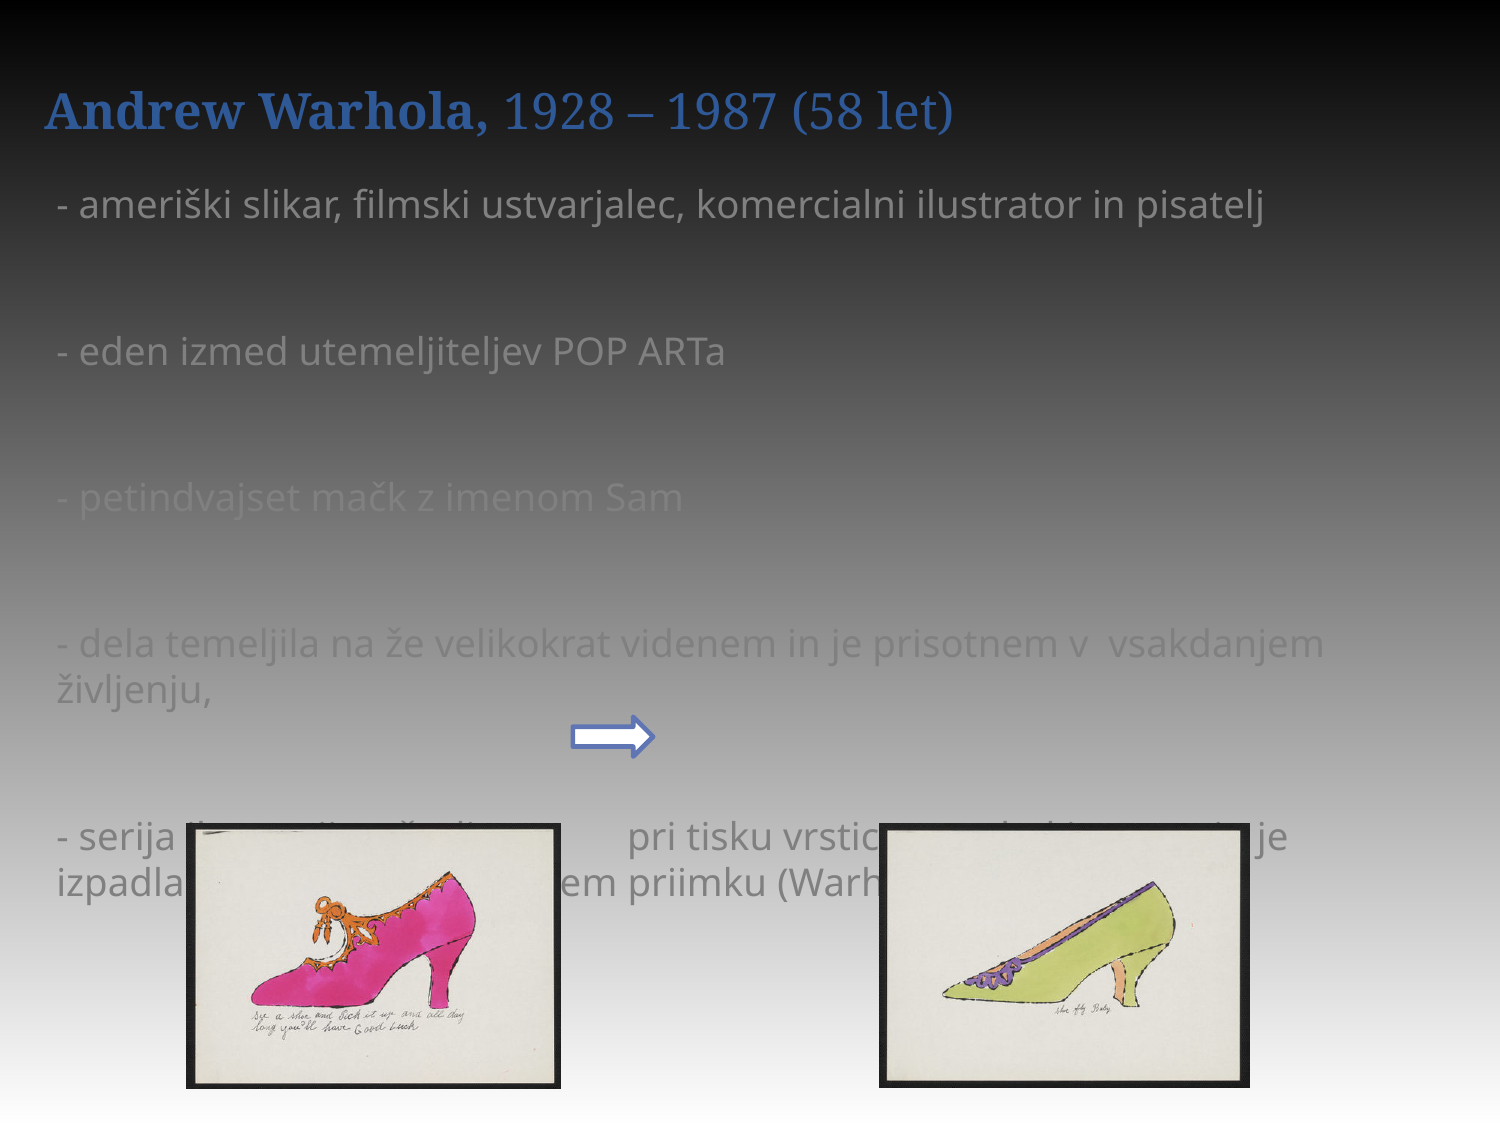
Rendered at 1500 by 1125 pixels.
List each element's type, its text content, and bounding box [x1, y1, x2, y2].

picture [879, 823, 1250, 1088]
picture [186, 823, 561, 1090]
title Andrew Warhola, 1928 – 1987 (58 let) [29, 19, 1380, 282]
text_box [572, 716, 654, 757]
list - ameriški slikar, filmski ustvarjalec, komercialni ilustrator in pisatelj - eden izmed utemeljiteljev POP ARTa - petindvajset mačk z imenom Sam - dela temeljila na že velikokrat videnem in je prisotnem v vsakdanjem življenju, - serija ilustracij za čevlje pri tisku vrstice s podatki o avtorju je izpadla zadnja črka v njegovem priimku (Warhol) [41, 172, 1392, 916]
